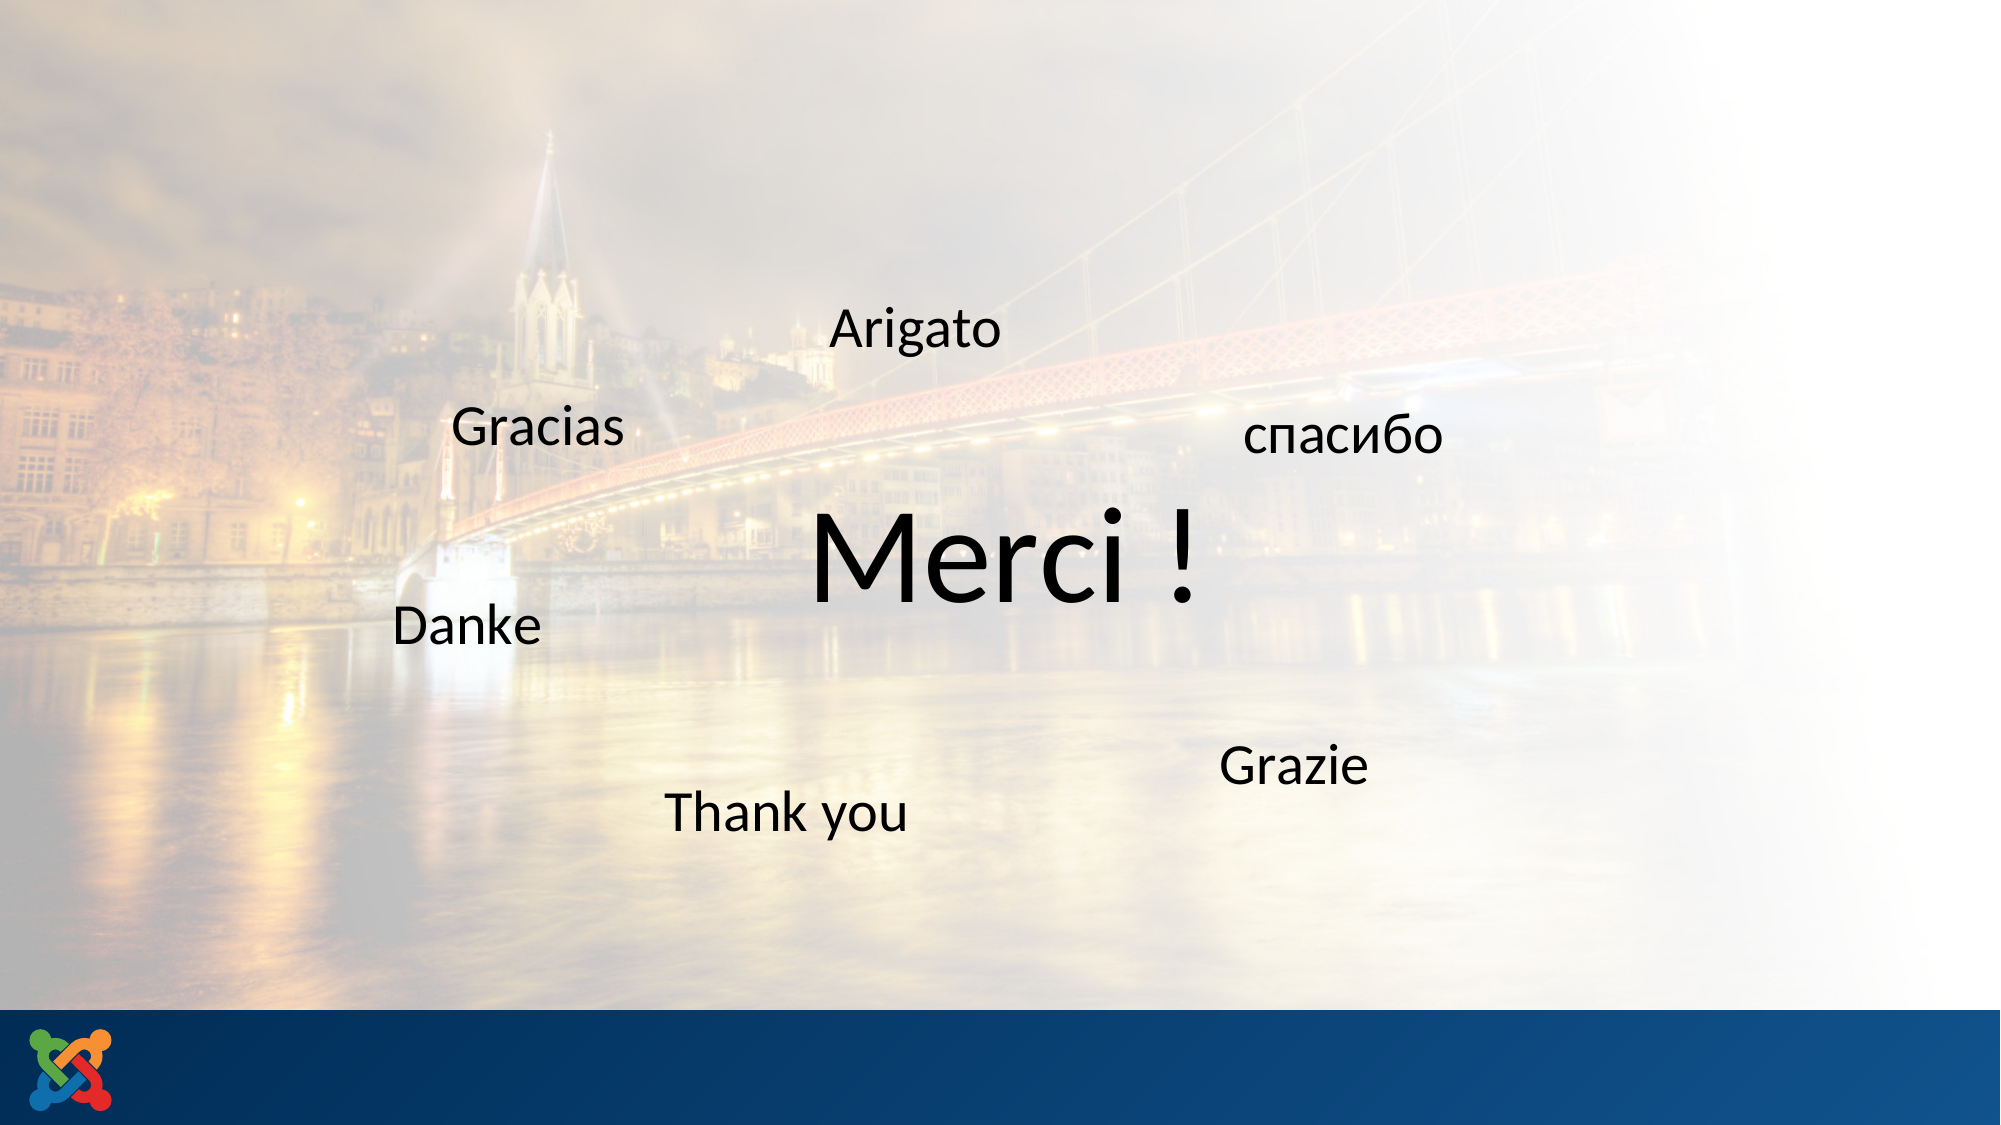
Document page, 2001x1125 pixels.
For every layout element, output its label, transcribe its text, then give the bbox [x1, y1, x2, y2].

text_box Arigato [814, 281, 1193, 367]
picture [0, 0, 2001, 1125]
picture [29, 1028, 112, 1112]
text_box спасибо [1228, 387, 1607, 473]
text_box Grazie [1204, 718, 1583, 804]
text_box Merci ! [791, 458, 1264, 638]
text_box Danke [377, 578, 756, 664]
text_box Thank you [649, 765, 1028, 851]
text_box [0, 1010, 2000, 1125]
text_box Gracias [437, 380, 815, 465]
